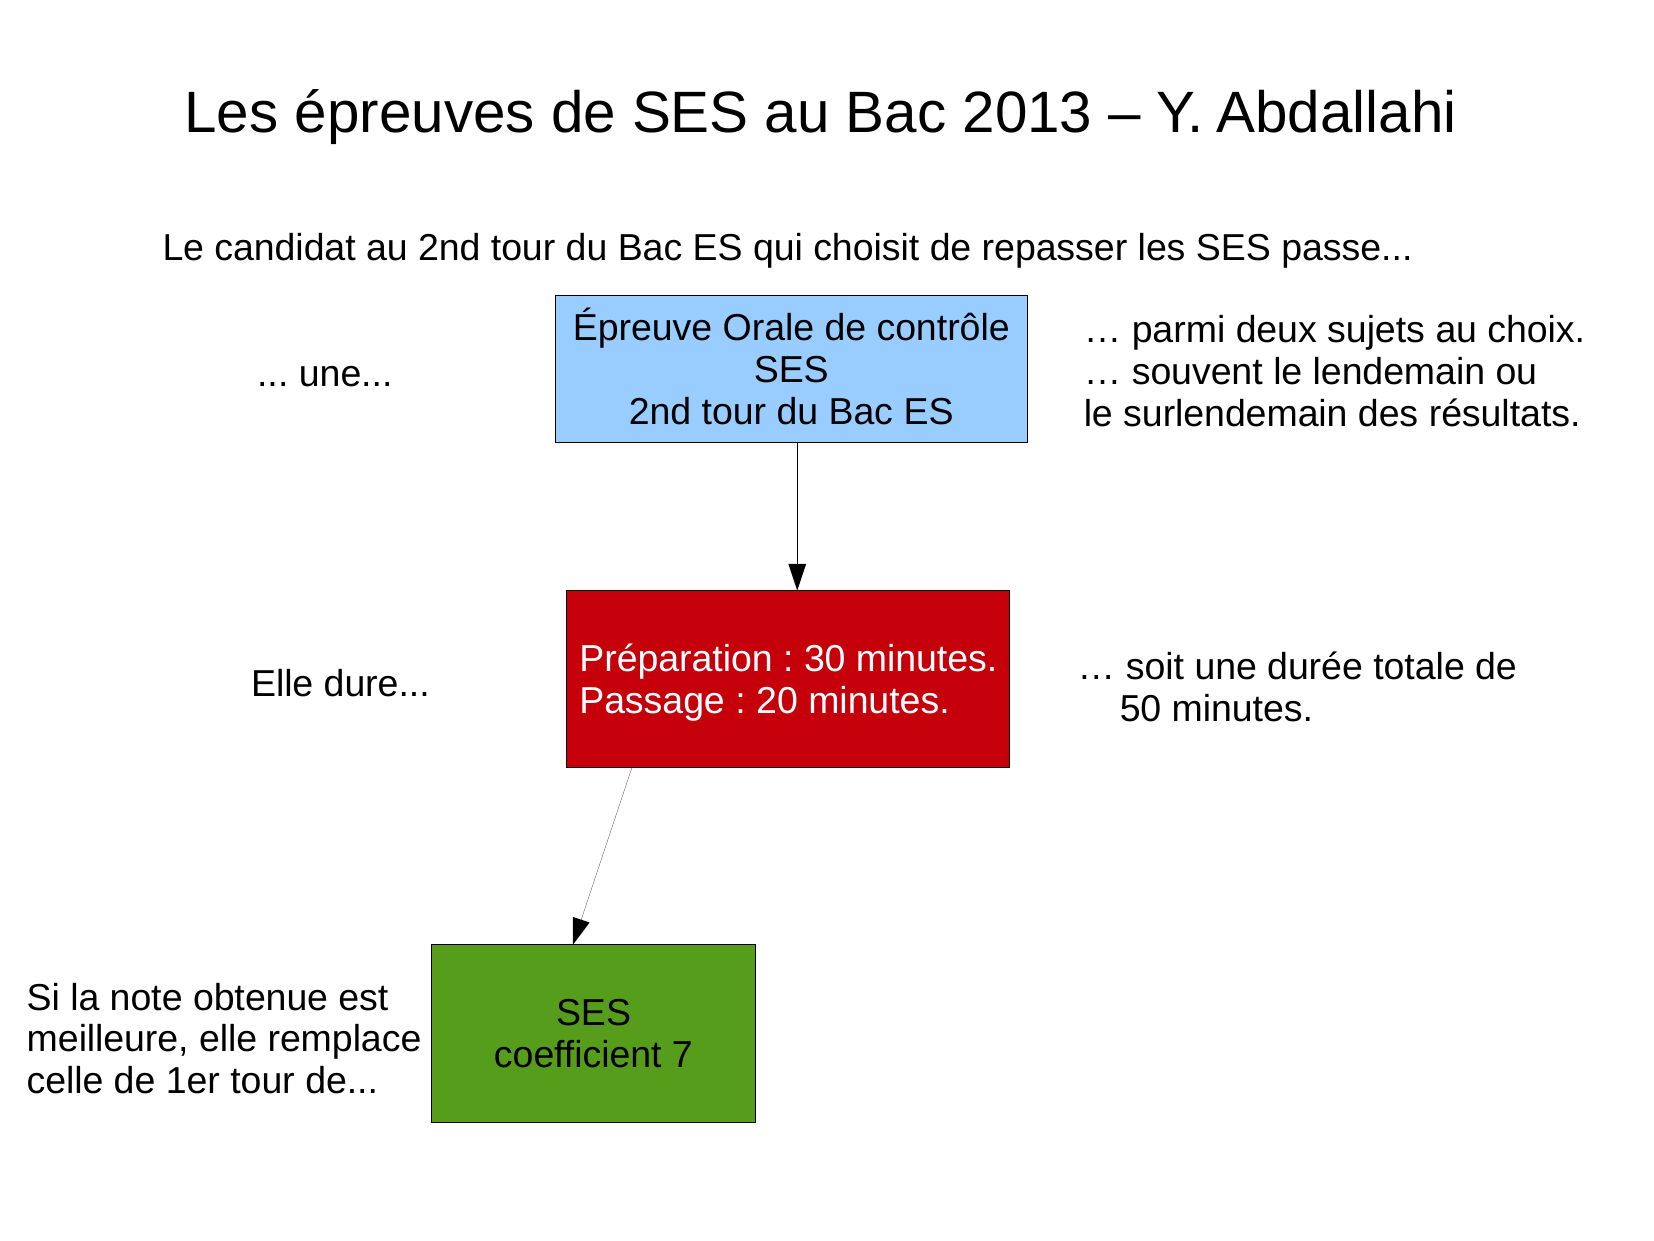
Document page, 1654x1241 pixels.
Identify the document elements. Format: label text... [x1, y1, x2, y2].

text_box Épreuve Orale de contrôle SES 2nd tour du Bac ES [555, 295, 1028, 443]
text_box … parmi deux sujets au choix. … souvent le lendemain ou le surlendemain des résultats. [1069, 301, 1602, 442]
text_box Le candidat au 2nd tour du Bac ES qui choisit de repasser les SES passe... [147, 218, 1431, 276]
text_box … soit une durée totale de 50 minutes. [1062, 637, 1533, 737]
text_box SES coefficient 7 [431, 944, 756, 1123]
text_box Préparation : 30 minutes. Passage : 20 minutes. [566, 590, 1010, 768]
text_box ... une... [147, 345, 502, 403]
title Les épreuves de SES au Bac 2013 – Y. Abdallahi [76, 53, 1566, 172]
text_box Si la note obtenue est meilleure, elle remplace celle de 1er tour de... [11, 968, 438, 1110]
text_box Elle dure... [236, 655, 446, 713]
